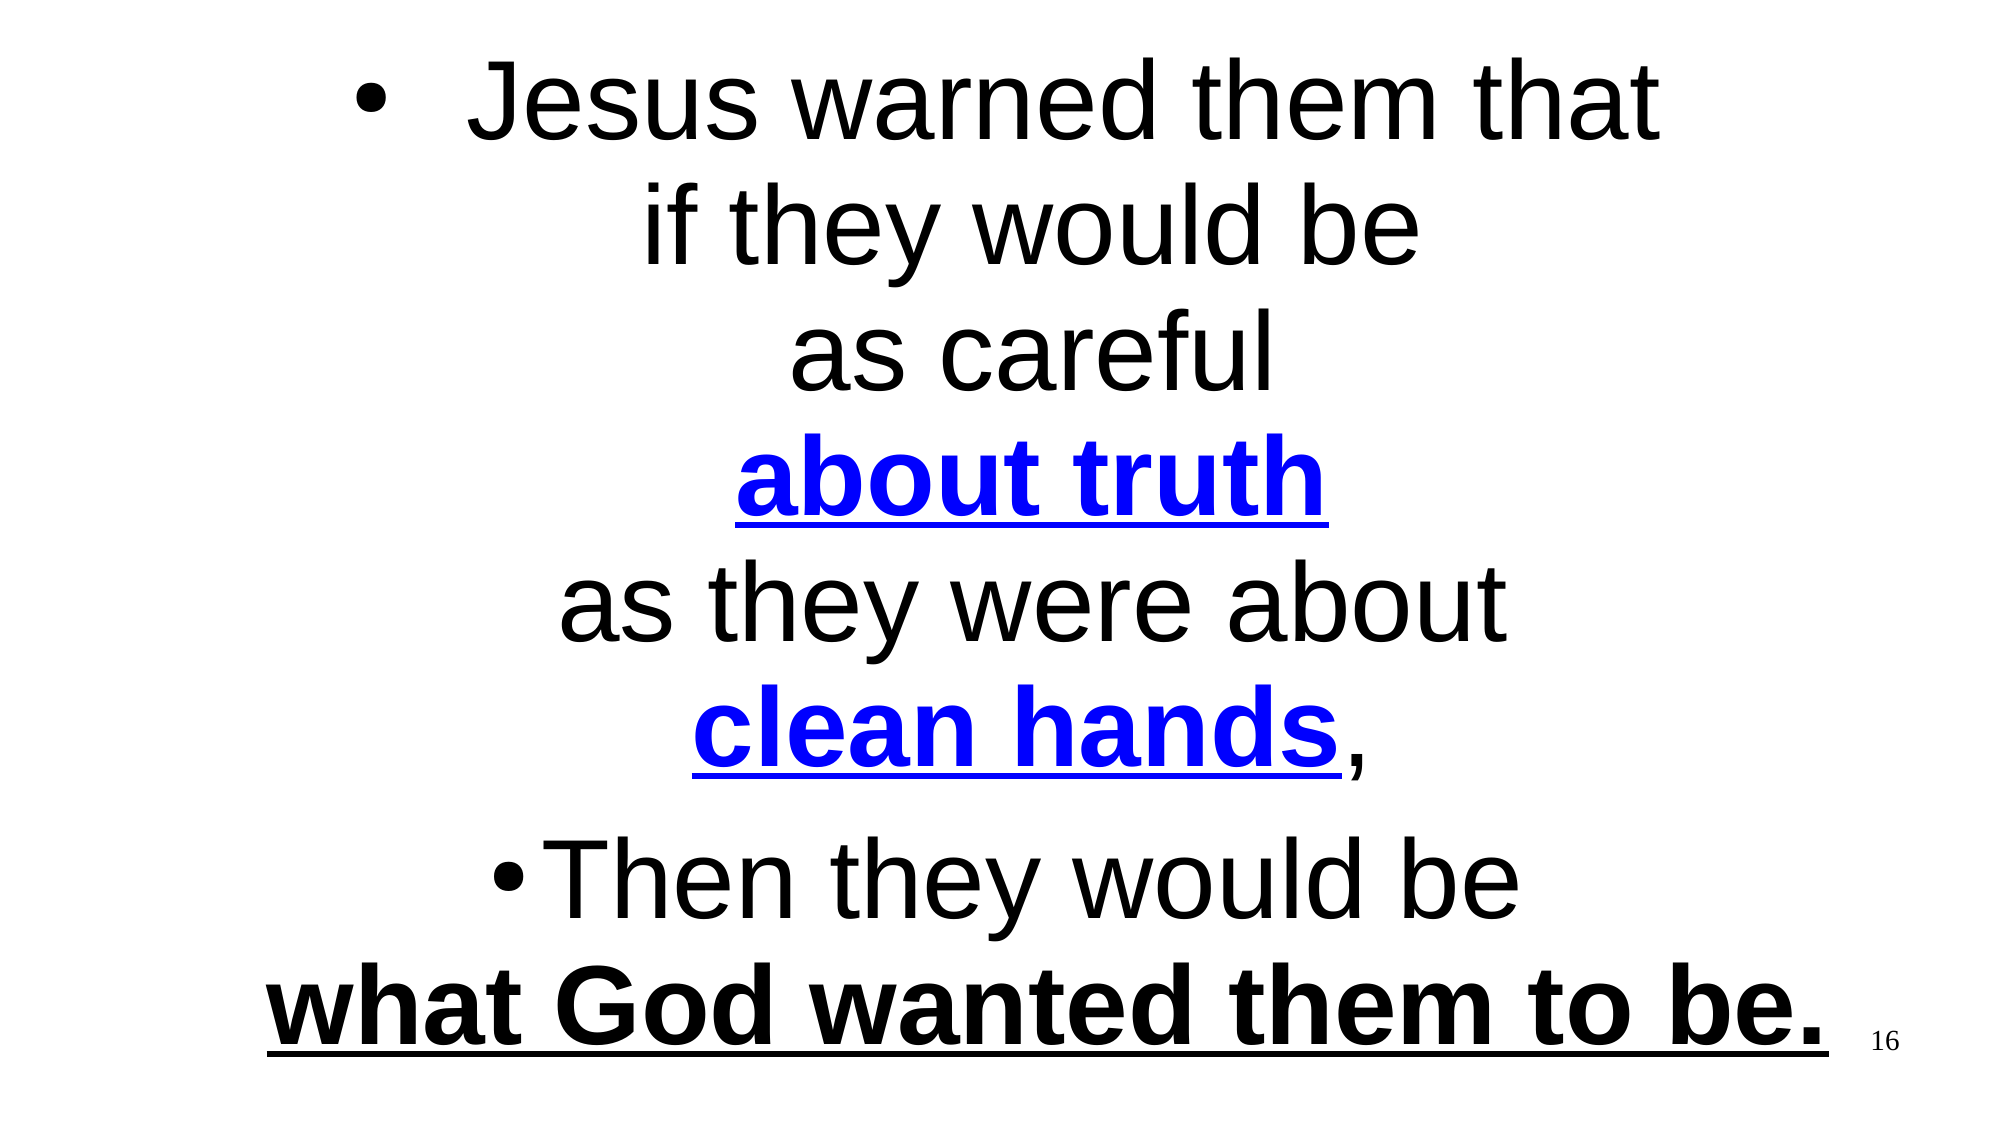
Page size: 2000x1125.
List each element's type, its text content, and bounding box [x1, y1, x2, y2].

list Jesus warned them that if they would be as careful about truth as they were about clean hands, Then they would be what God wanted them to be. [37, 37, 1988, 1088]
